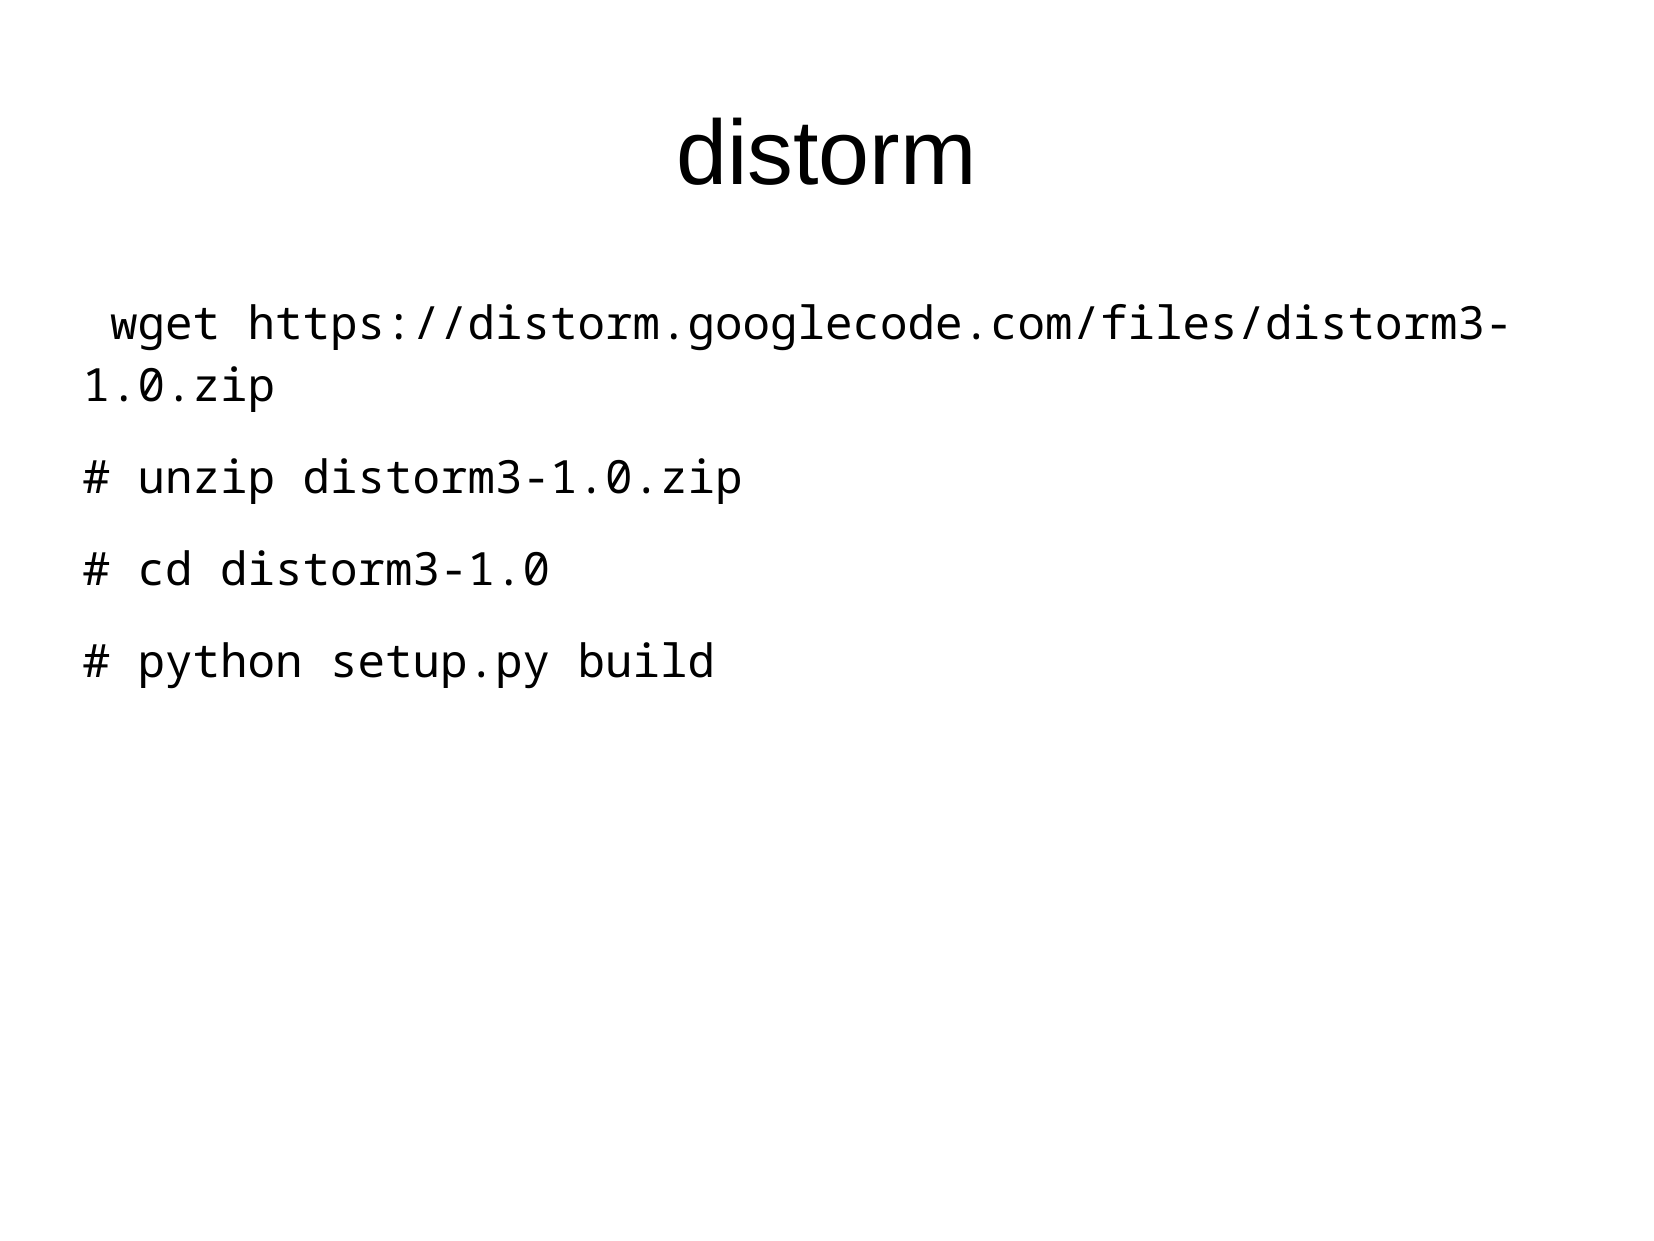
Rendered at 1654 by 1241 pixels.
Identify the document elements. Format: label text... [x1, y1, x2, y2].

title distorm [82, 49, 1571, 257]
list wget https://distorm.googlecode.com/files/distorm3-1.0.zip # unzip distorm3-1.0.zip # cd distorm3-1.0 # python setup.py build [82, 290, 1571, 1010]
